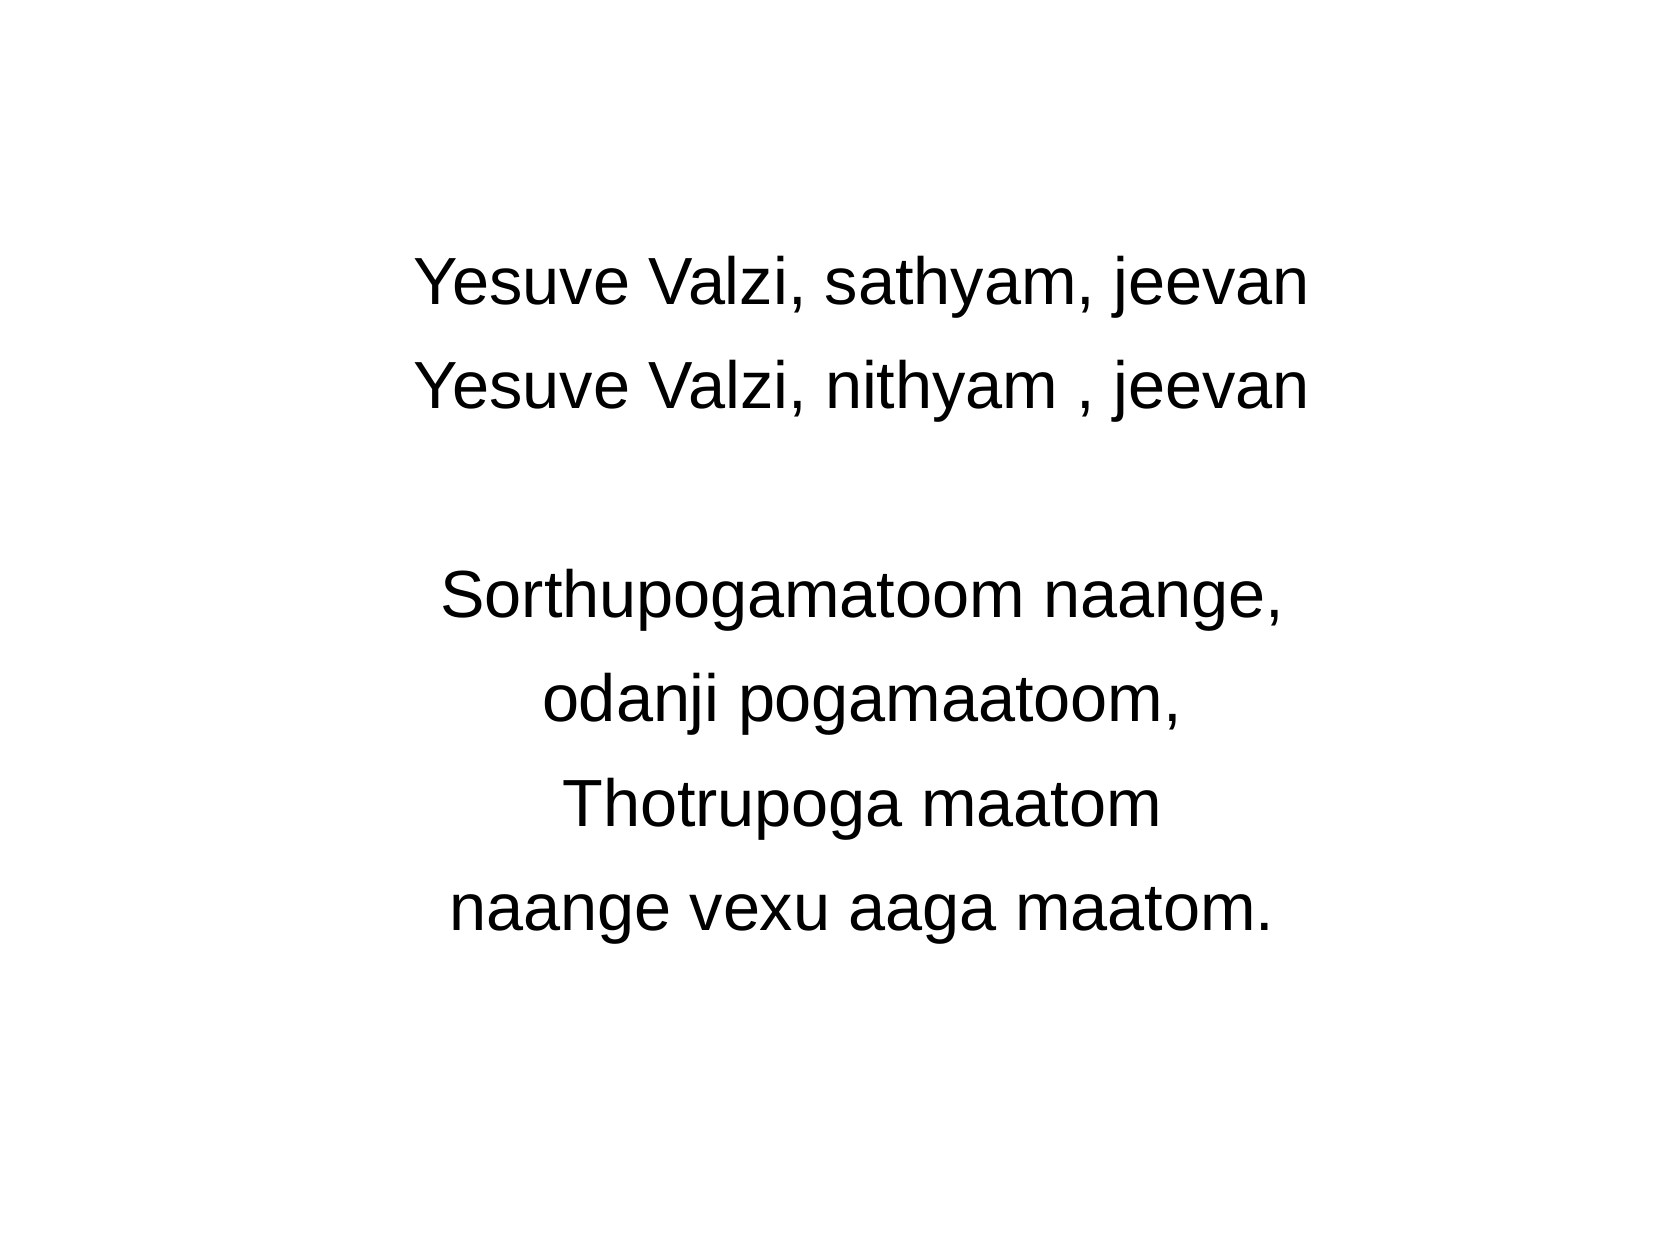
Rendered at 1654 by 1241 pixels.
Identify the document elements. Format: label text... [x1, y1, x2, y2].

list Yesuve Valzi, sathyam, jeevan Yesuve Valzi, nithyam , jeevan Sorthupogamatoom naange, odanji pogamaatoom, Thotrupoga maatom naange vexu aaga maatom. [82, 35, 1571, 1123]
